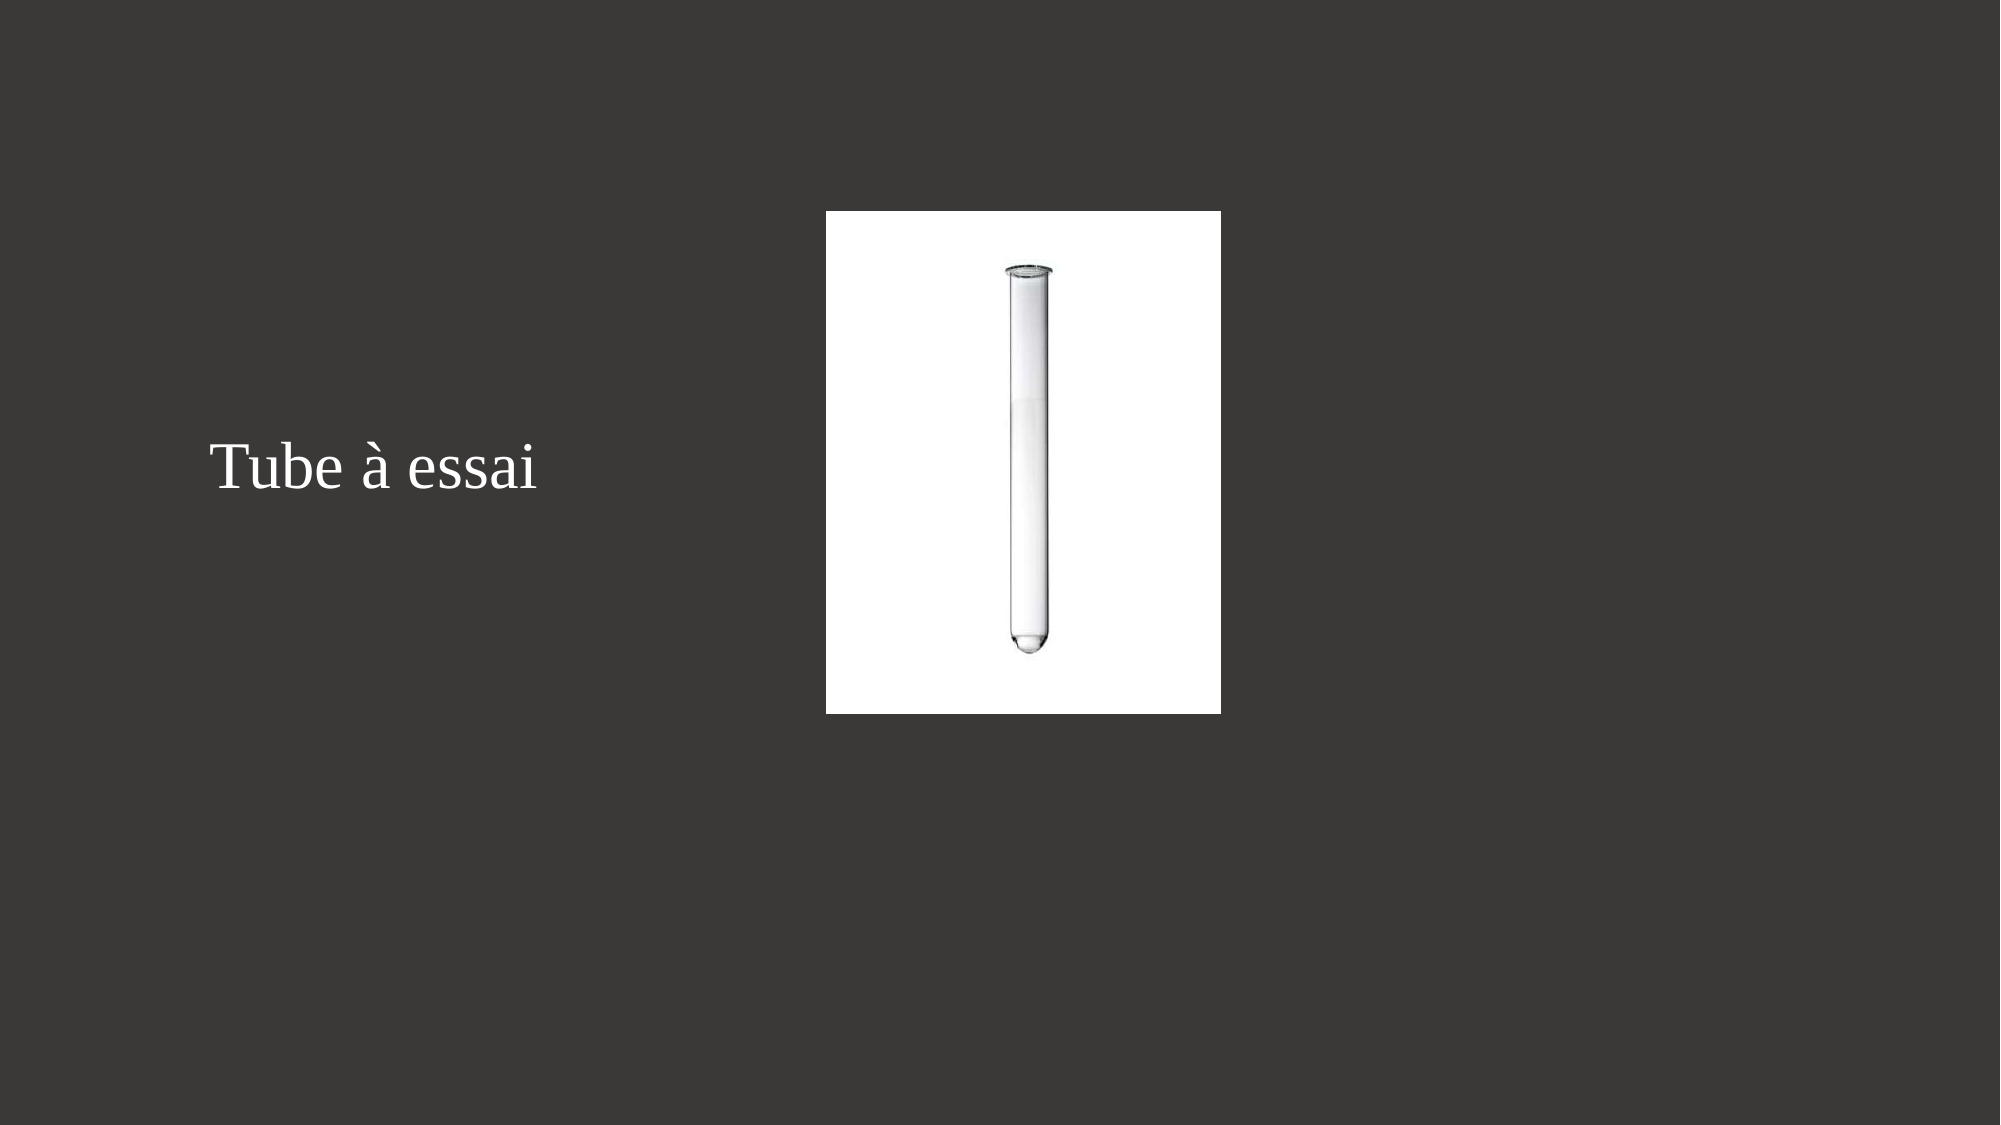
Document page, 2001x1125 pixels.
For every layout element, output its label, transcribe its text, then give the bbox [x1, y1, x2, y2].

text_box Tube à essai [163, 414, 584, 511]
picture [826, 211, 1221, 714]
